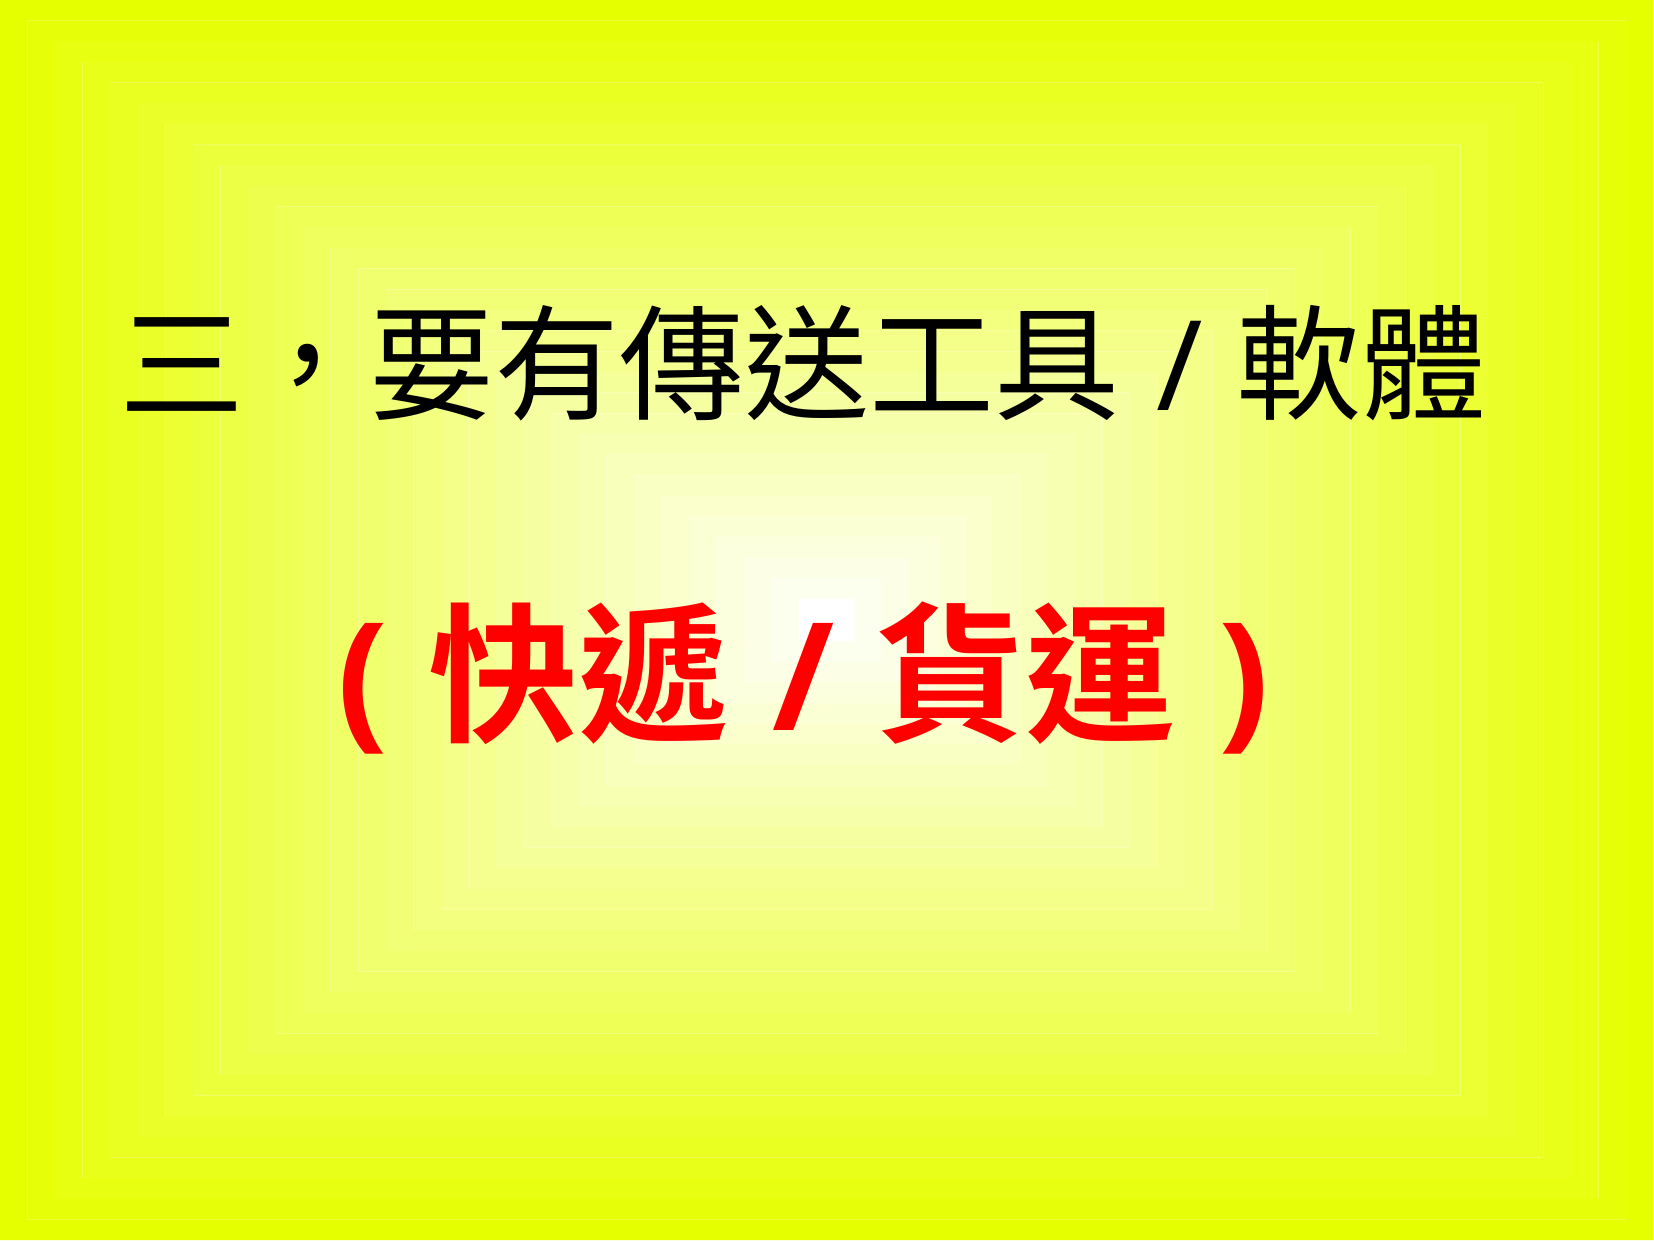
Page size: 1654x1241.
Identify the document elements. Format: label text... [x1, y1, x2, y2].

title 三，要有傳送工具/軟體 (快遞/貨運) [59, 299, 1548, 650]
